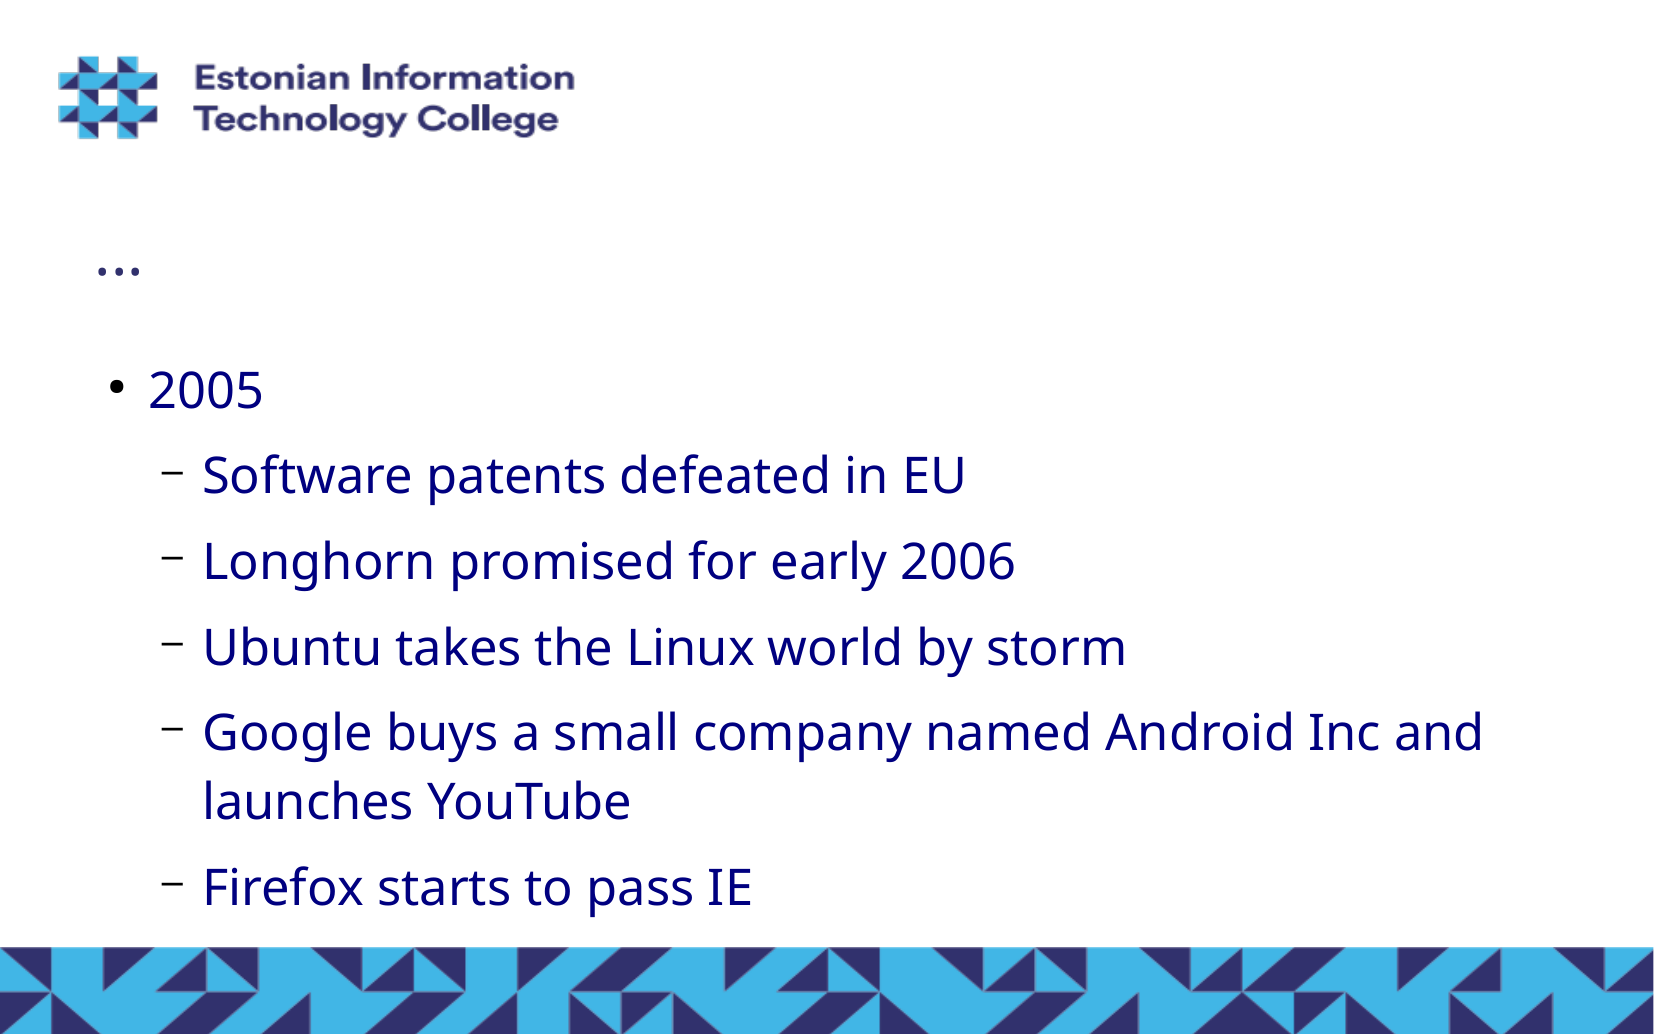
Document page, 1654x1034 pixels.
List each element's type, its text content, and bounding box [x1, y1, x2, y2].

list 2005 Software patents defeated in EU Longhorn promised for early 2006 Ubuntu takes the Linux world by storm Google buys a small company named Android Inc and launches YouTube Firefox starts to pass IE [94, 354, 1607, 922]
title ... [94, 165, 1231, 338]
